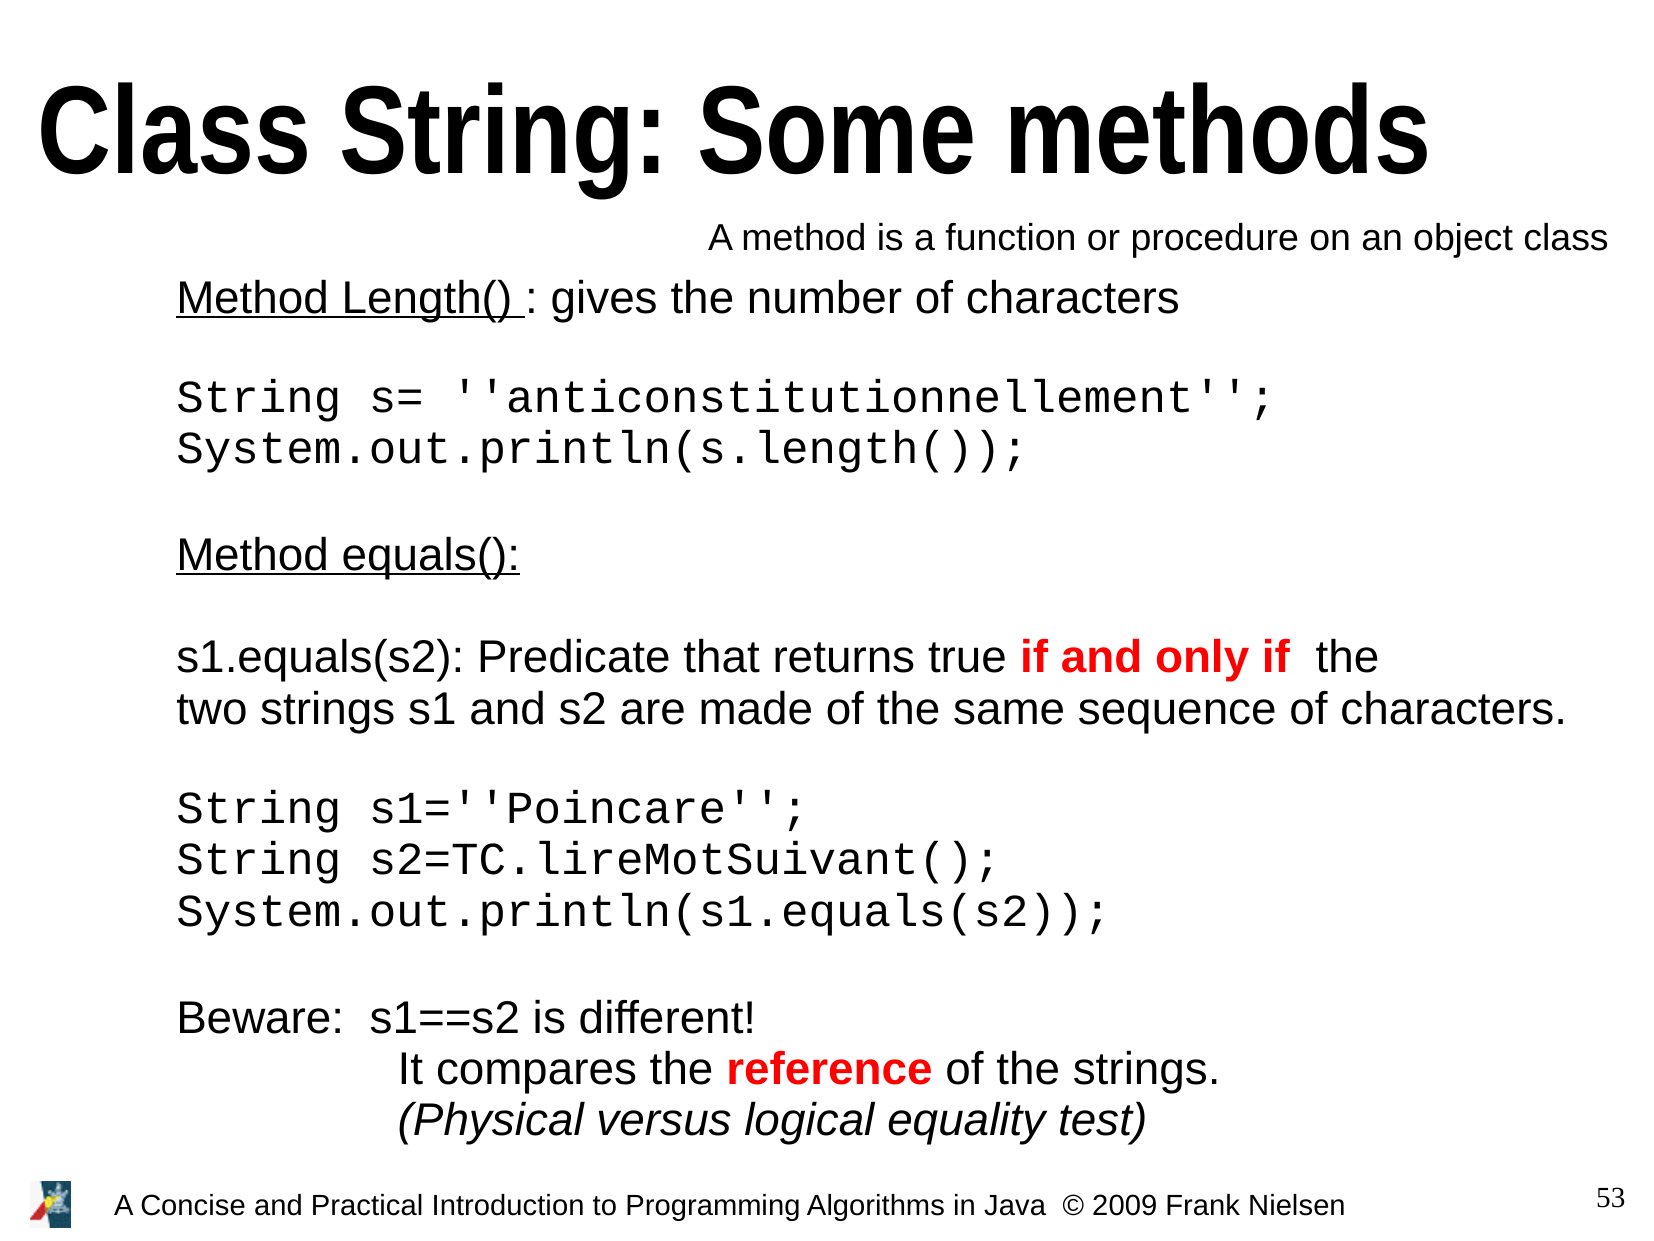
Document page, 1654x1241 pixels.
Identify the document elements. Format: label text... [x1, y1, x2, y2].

text_box Class String: Some methods [22, 49, 1447, 207]
text_box Method Length() : gives the number of characters String s= ''anticonstitutionnellement''; System.out.println(s.length()); Method equals(): s1.equals(s2): Predicate that returns true if and only if the two strings s1 and s2 are made of the same sequence of characters. String s1=''Poincare''; String s2=TC.lireMotSuivant(); System.out.println(s1.equals(s2)); Beware: s1==s2 is different! It compares the reference of the strings. (Physical versus logical equality test) [161, 264, 1584, 1241]
text_box A method is a function or procedure on an object class [693, 208, 1625, 266]
picture [29, 1181, 71, 1228]
